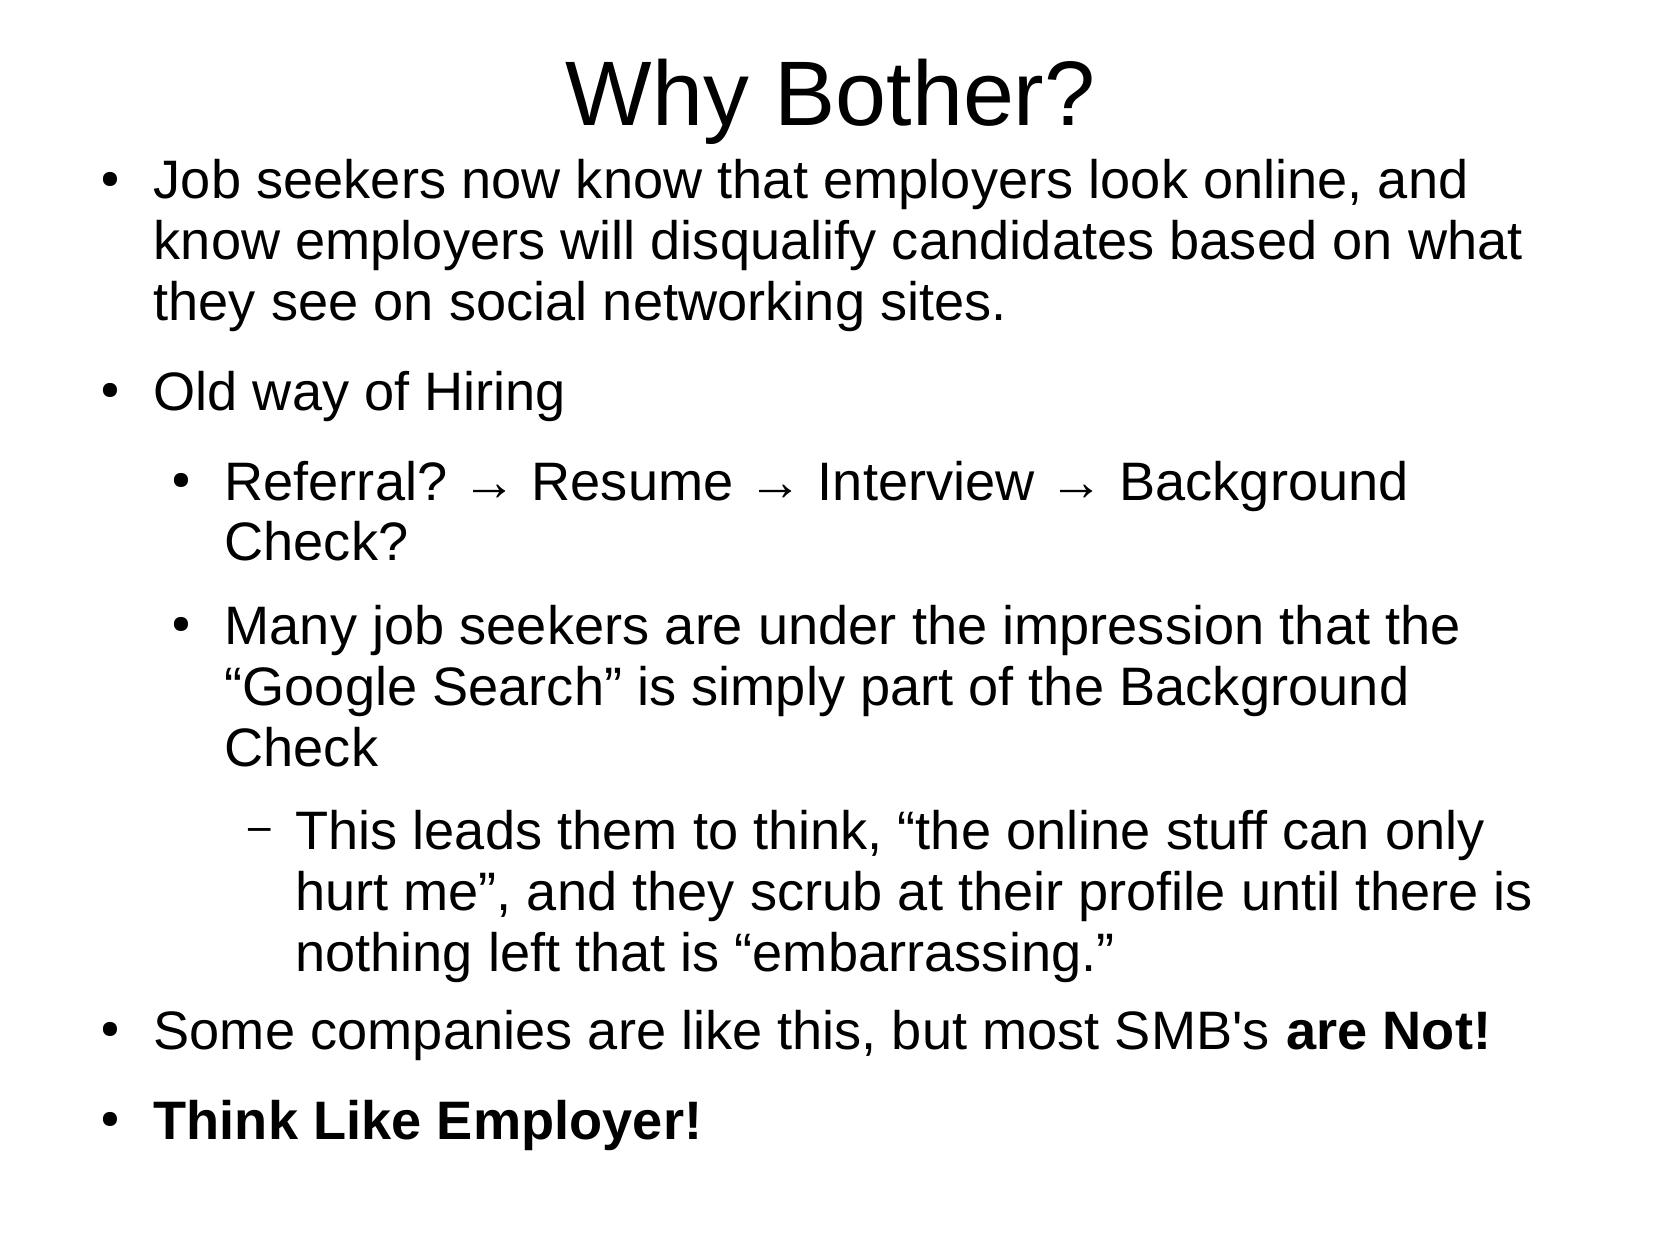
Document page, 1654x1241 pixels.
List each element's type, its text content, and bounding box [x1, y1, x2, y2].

list Job seekers now know that employers look online, and know employers will disqualify candidates based on what they see on social networking sites. Old way of Hiring Referral? → Resume → Interview → Background Check? Many job seekers are under the impression that the “Google Search” is simply part of the Background Check This leads them to think, “the online stuff can only hurt me”, and they scrub at their profile until there is nothing left that is “embarrassing.” Some companies are like this, but most SMB's are Not! Think Like Employer! [82, 150, 1571, 1201]
title Why Bother? [86, 37, 1576, 151]
